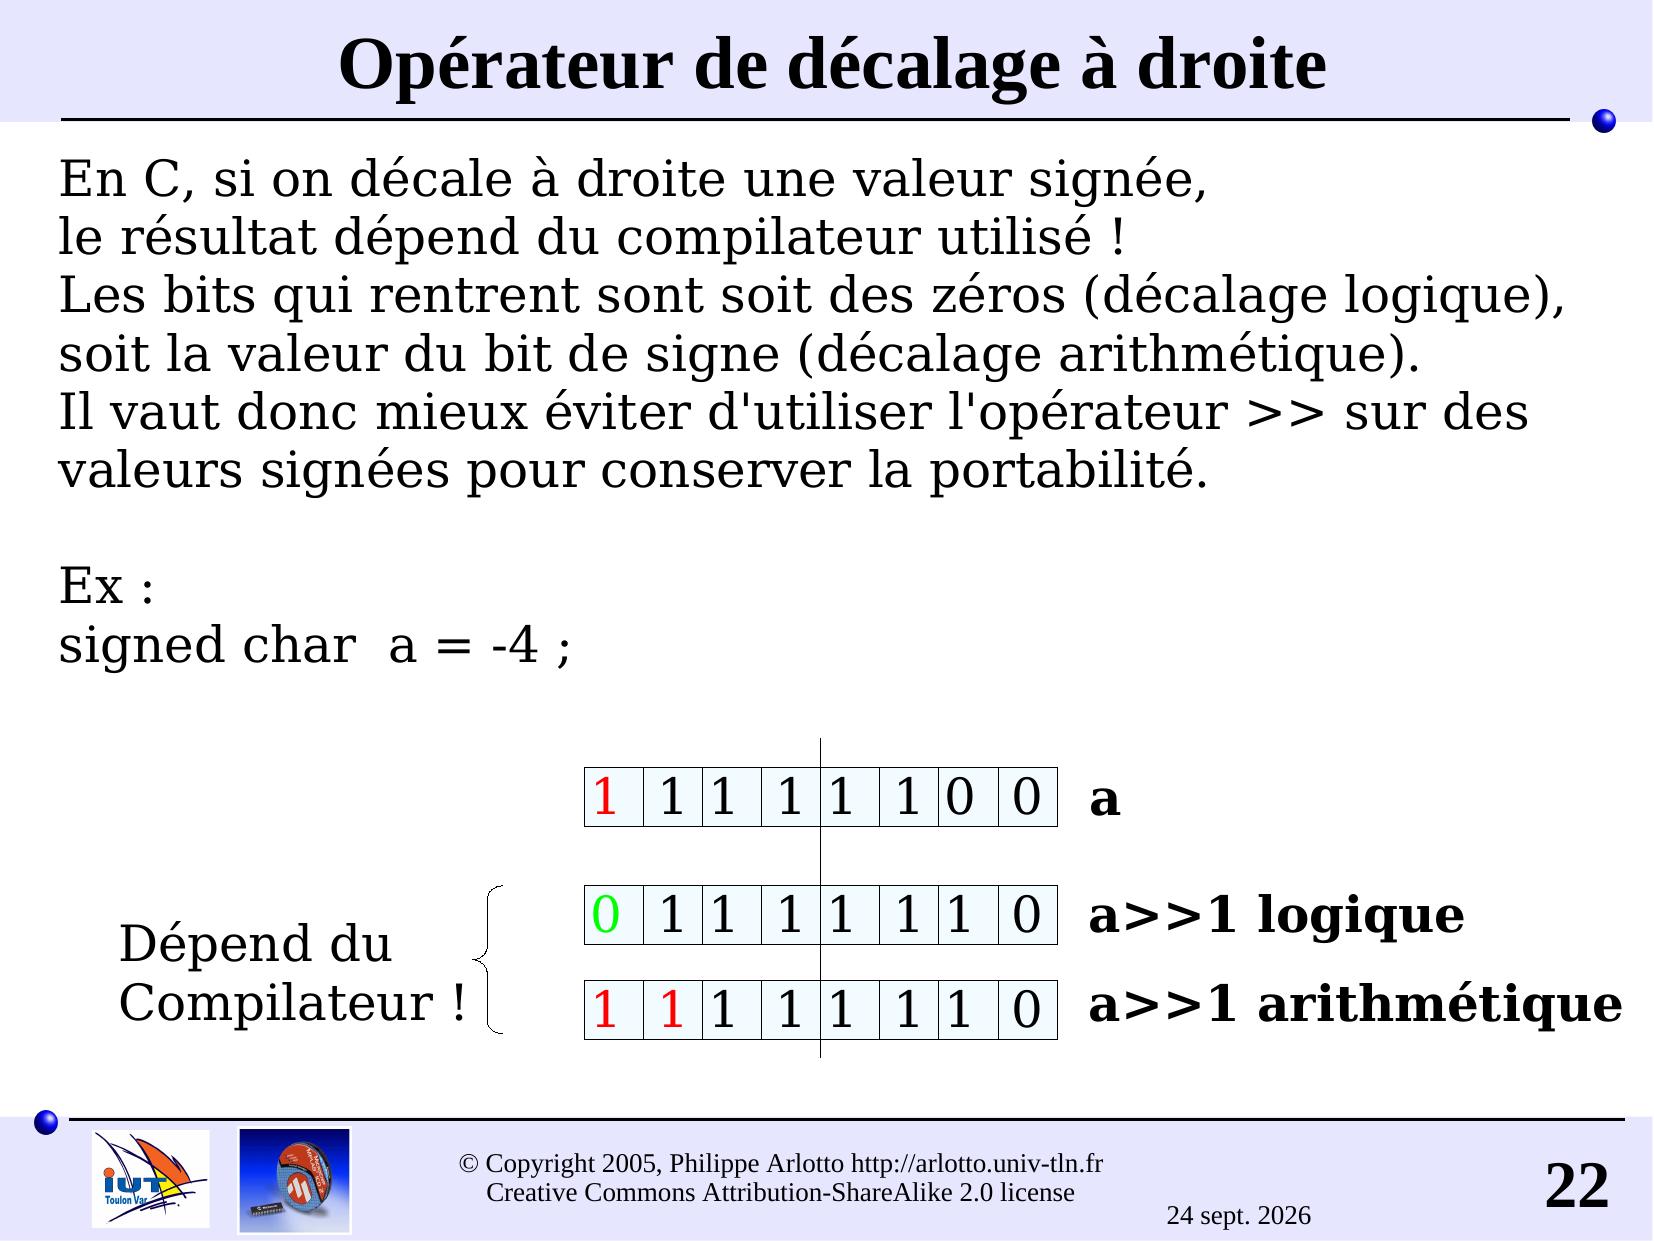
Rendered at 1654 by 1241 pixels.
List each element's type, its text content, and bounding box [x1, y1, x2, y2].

text_box 0 [998, 885, 1058, 945]
text_box 0 [584, 885, 643, 945]
text_box 1 [938, 980, 998, 1040]
text_box 1 [702, 885, 761, 945]
text_box 1 [643, 885, 702, 945]
text_box 1 [761, 980, 820, 1040]
text_box 1 [761, 767, 820, 827]
text_box a>>1 logique [1088, 885, 1467, 945]
text_box 0 [998, 980, 1058, 1040]
text_box 1 [702, 980, 761, 1040]
text_box 1 [821, 767, 879, 827]
text_box 1 [761, 885, 820, 945]
text_box Dépend du Compilateur ! [118, 915, 470, 1032]
text_box 1 [702, 767, 761, 827]
text_box 1 [584, 767, 643, 827]
text_box 1 [584, 980, 643, 1040]
text_box 1 [879, 980, 938, 1040]
text_box 1 [643, 767, 702, 827]
text_box 0 [998, 767, 1058, 827]
text_box 1 [879, 885, 938, 945]
text_box 1 [643, 980, 702, 1040]
text_box 1 [821, 980, 879, 1040]
text_box a>>1 arithmétique [1088, 974, 1625, 1034]
title Opérateur de décalage à droite [88, 14, 1578, 113]
text_box 1 [879, 767, 938, 827]
text_box 1 [938, 885, 998, 945]
text_box a [1089, 767, 1123, 827]
text_box En C, si on décale à droite une valeur signée, le résultat dépend du compilateur utilisé ! Les bits qui rentrent sont soit des zéros (décalage logique), soit la valeur du bit de signe (décalage arithmétique). Il vaut donc mieux éviter d'utiliser l'opérateur >> sur des valeurs signées pour conserver la portabilité. Ex : signed char a = -4 ; [59, 149, 1653, 675]
picture [237, 1126, 352, 1235]
text_box 0 [938, 767, 998, 827]
text_box 1 [820, 885, 879, 945]
